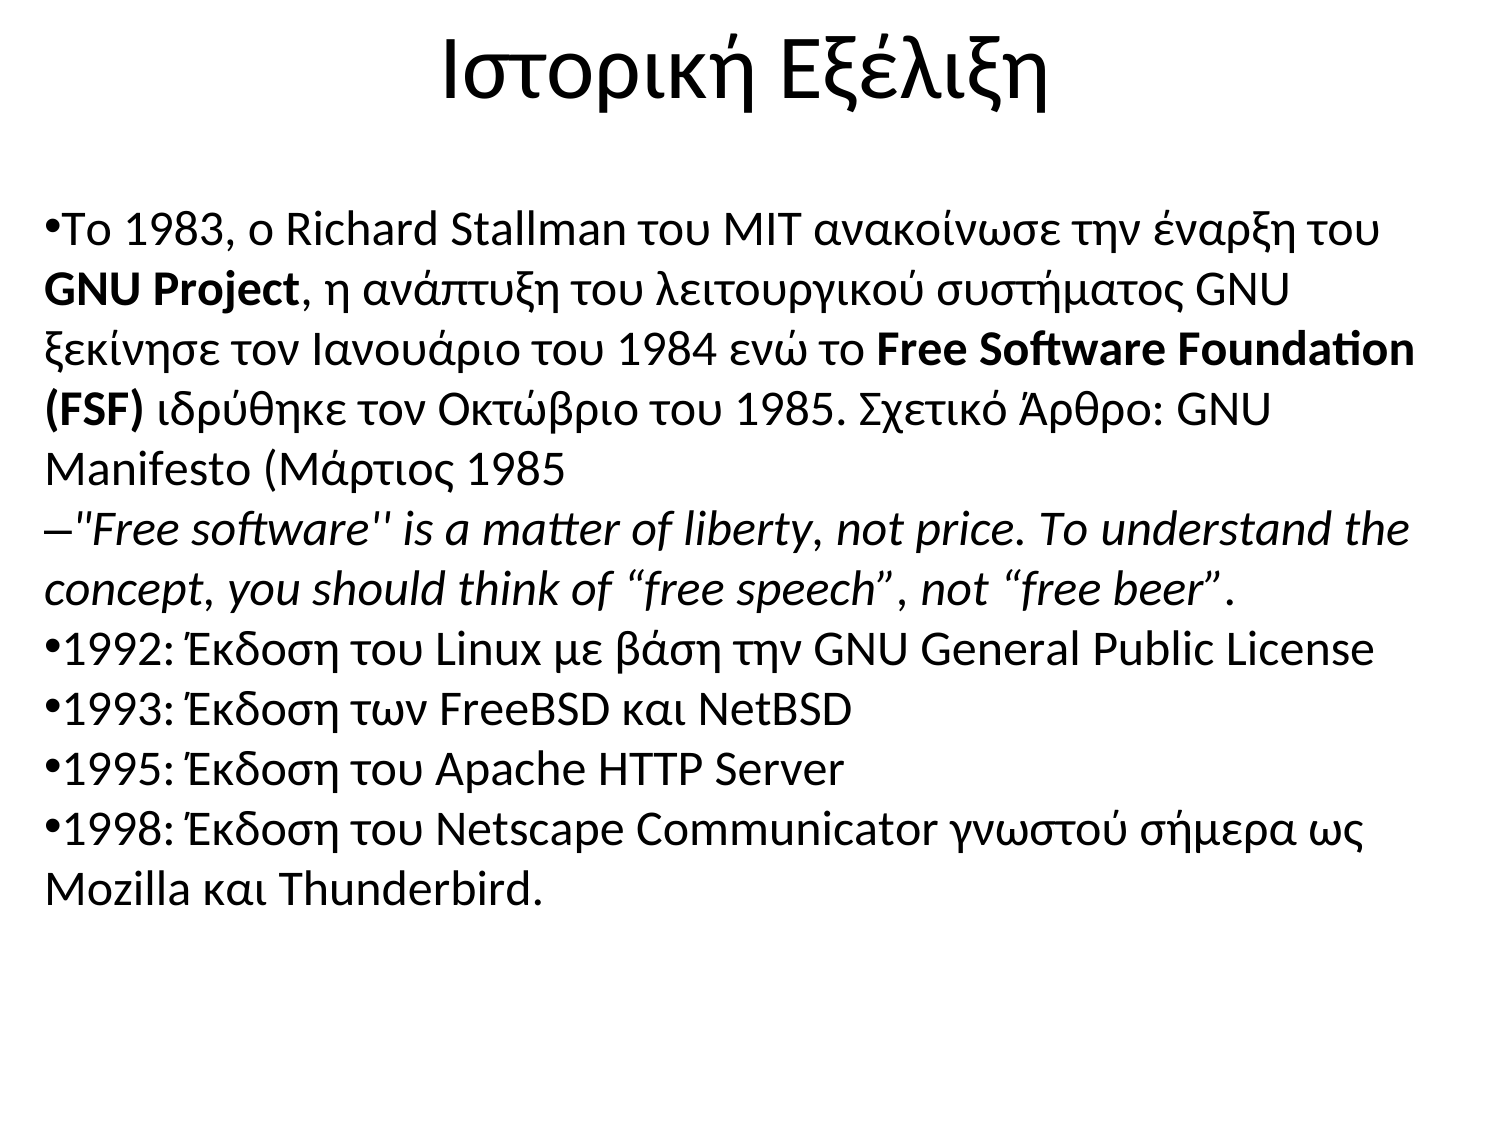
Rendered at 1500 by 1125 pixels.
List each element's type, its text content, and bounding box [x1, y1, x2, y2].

text_box Το 1983, ο Richard Stallman του MIT ανακοίνωσε την έναρξη του GNU Project, η ανάπτυξη του λειτουργικού συστήματος GNU ξεκίνησε τον Ιανουάριο του 1984 ενώ το Free Software Foundation (FSF) ιδρύθηκε τον Οκτώβριο του 1985. Σχετικό Άρθρο: GNU Manifesto (Μάρτιος 1985 –"Free software'' is a matter of liberty, not price. To understand the concept, you should think of “free speech”, not “free beer”. 1992: Έκδοση του Linux με βάση την GNU General Public License 1993: Έκδοση των FreeBSD και ΝetBSD 1995: Έκδοση του Apache HTTP Server 1998: Έκδοση του Netscape Communicator γνωστού σήμερα ως Mozilla και Thunderbird. [29, 187, 1477, 930]
text_box Ιστορική Εξέλιξη [70, 0, 1421, 187]
